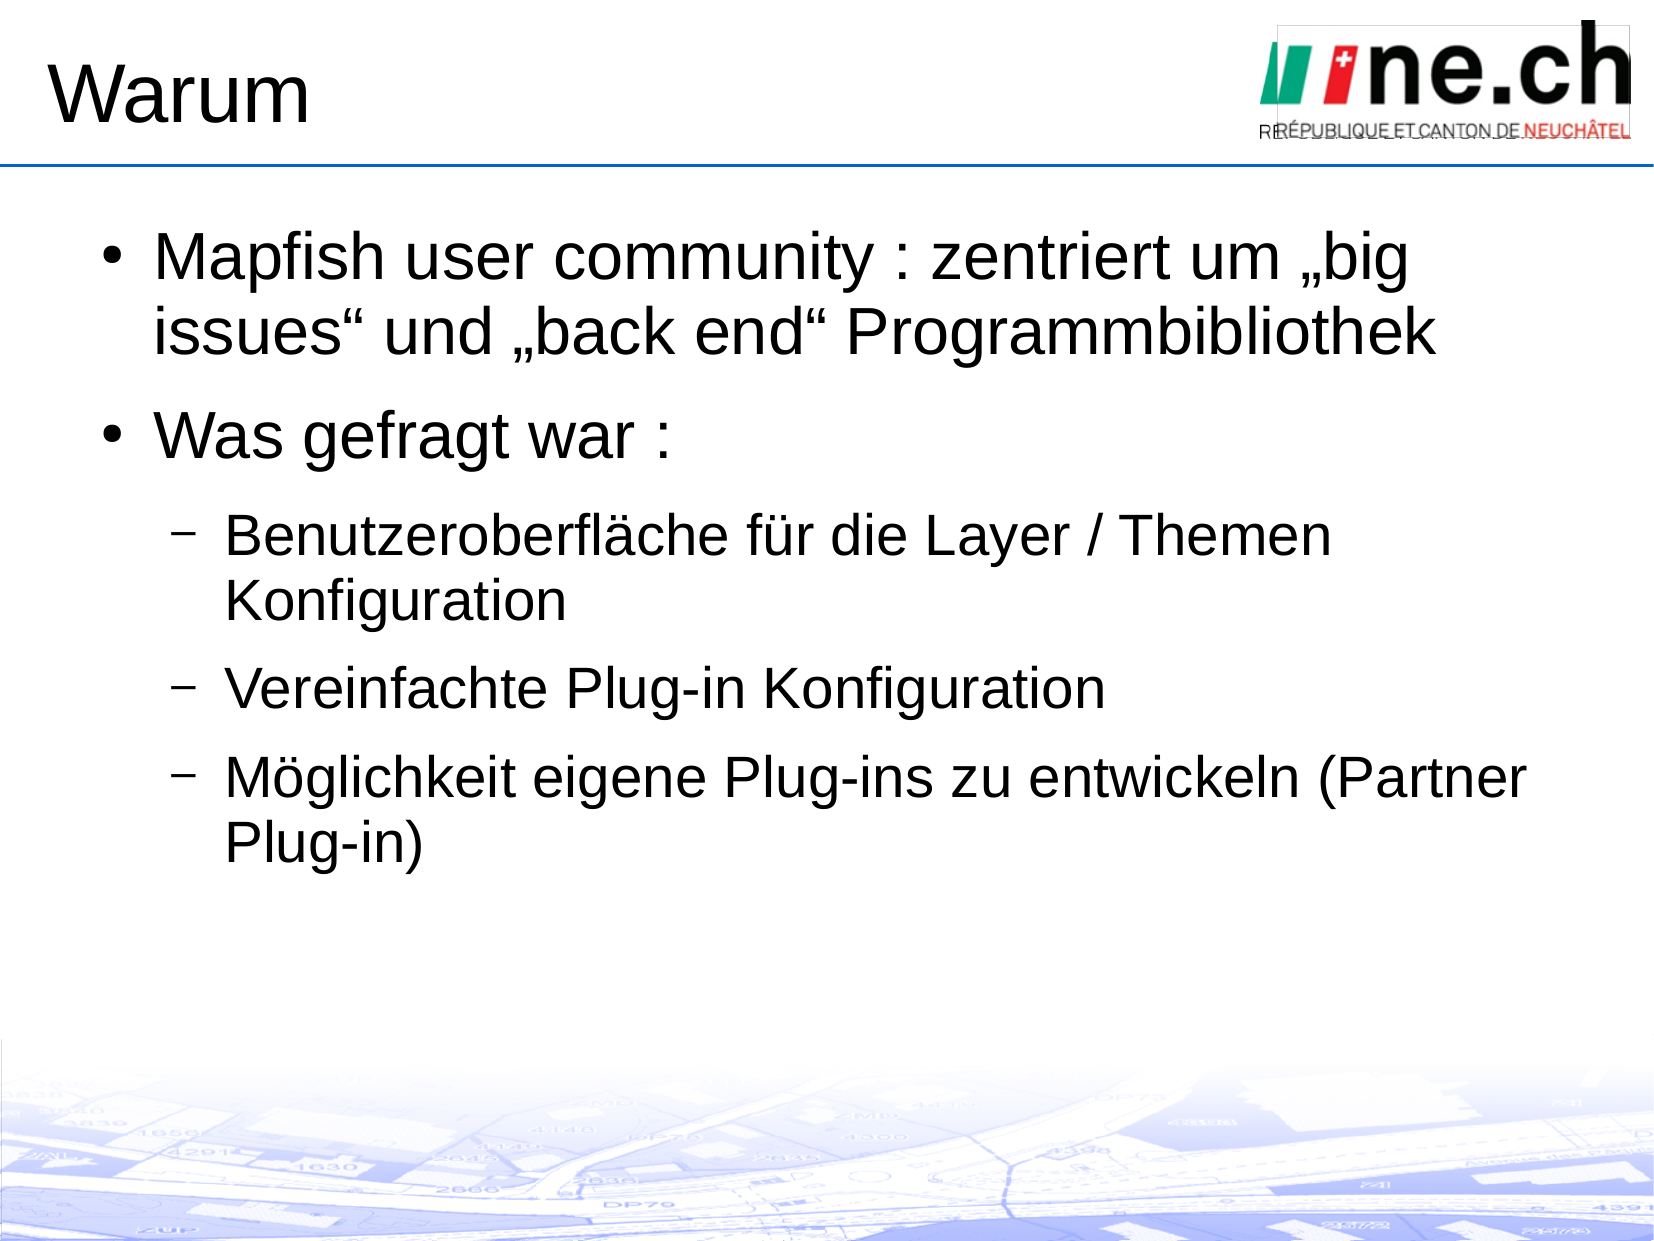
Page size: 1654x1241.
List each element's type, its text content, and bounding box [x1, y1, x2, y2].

title Warum [47, 0, 1536, 198]
picture [1536, 24, 1631, 139]
list Mapfish user community : zentriert um „big issues“ und „back end“ Programmbibliothek Was gefragt war : Benutzeroberfläche für die Layer / Themen Konfiguration Vereinfachte Plug-in Konfiguration Möglichkeit eigene Plug-ins zu entwickeln (Partner Plug-in) [82, 219, 1571, 939]
picture [0, 1040, 1654, 1241]
